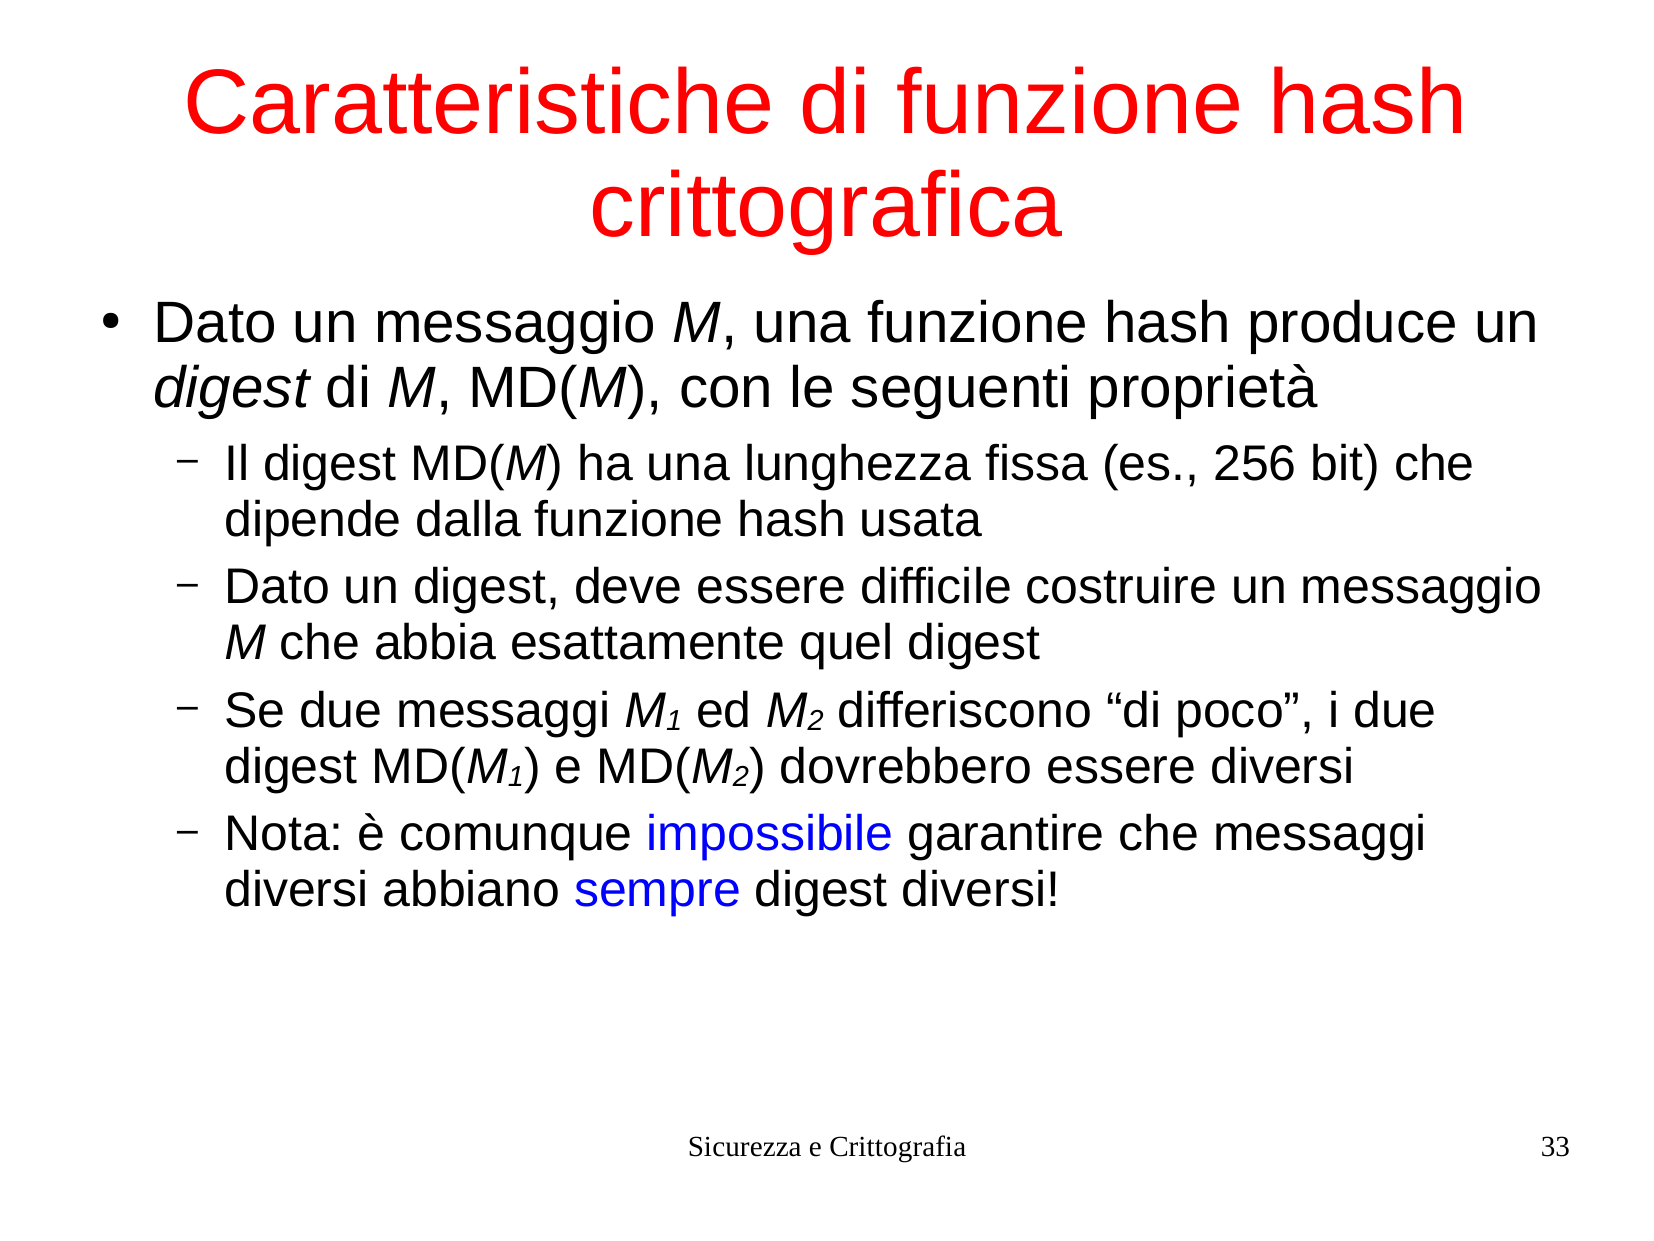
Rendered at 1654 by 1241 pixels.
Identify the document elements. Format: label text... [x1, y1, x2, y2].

list Dato un messaggio M, una funzione hash produce un digest di M, MD(M), con le seguenti proprietà Il digest MD(M) ha una lunghezza fissa (es., 256 bit) che dipende dalla funzione hash usata Dato un digest, deve essere difficile costruire un messaggio M che abbia esattamente quel digest Se due messaggi M1 ed M2 differiscono “di poco”, i due digest MD(M1) e MD(M2) dovrebbero essere diversi Nota: è comunque impossibile garantire che messaggi diversi abbiano sempre digest diversi! [82, 290, 1571, 1109]
title Caratteristiche di funzione hash crittografica [82, 49, 1571, 257]
